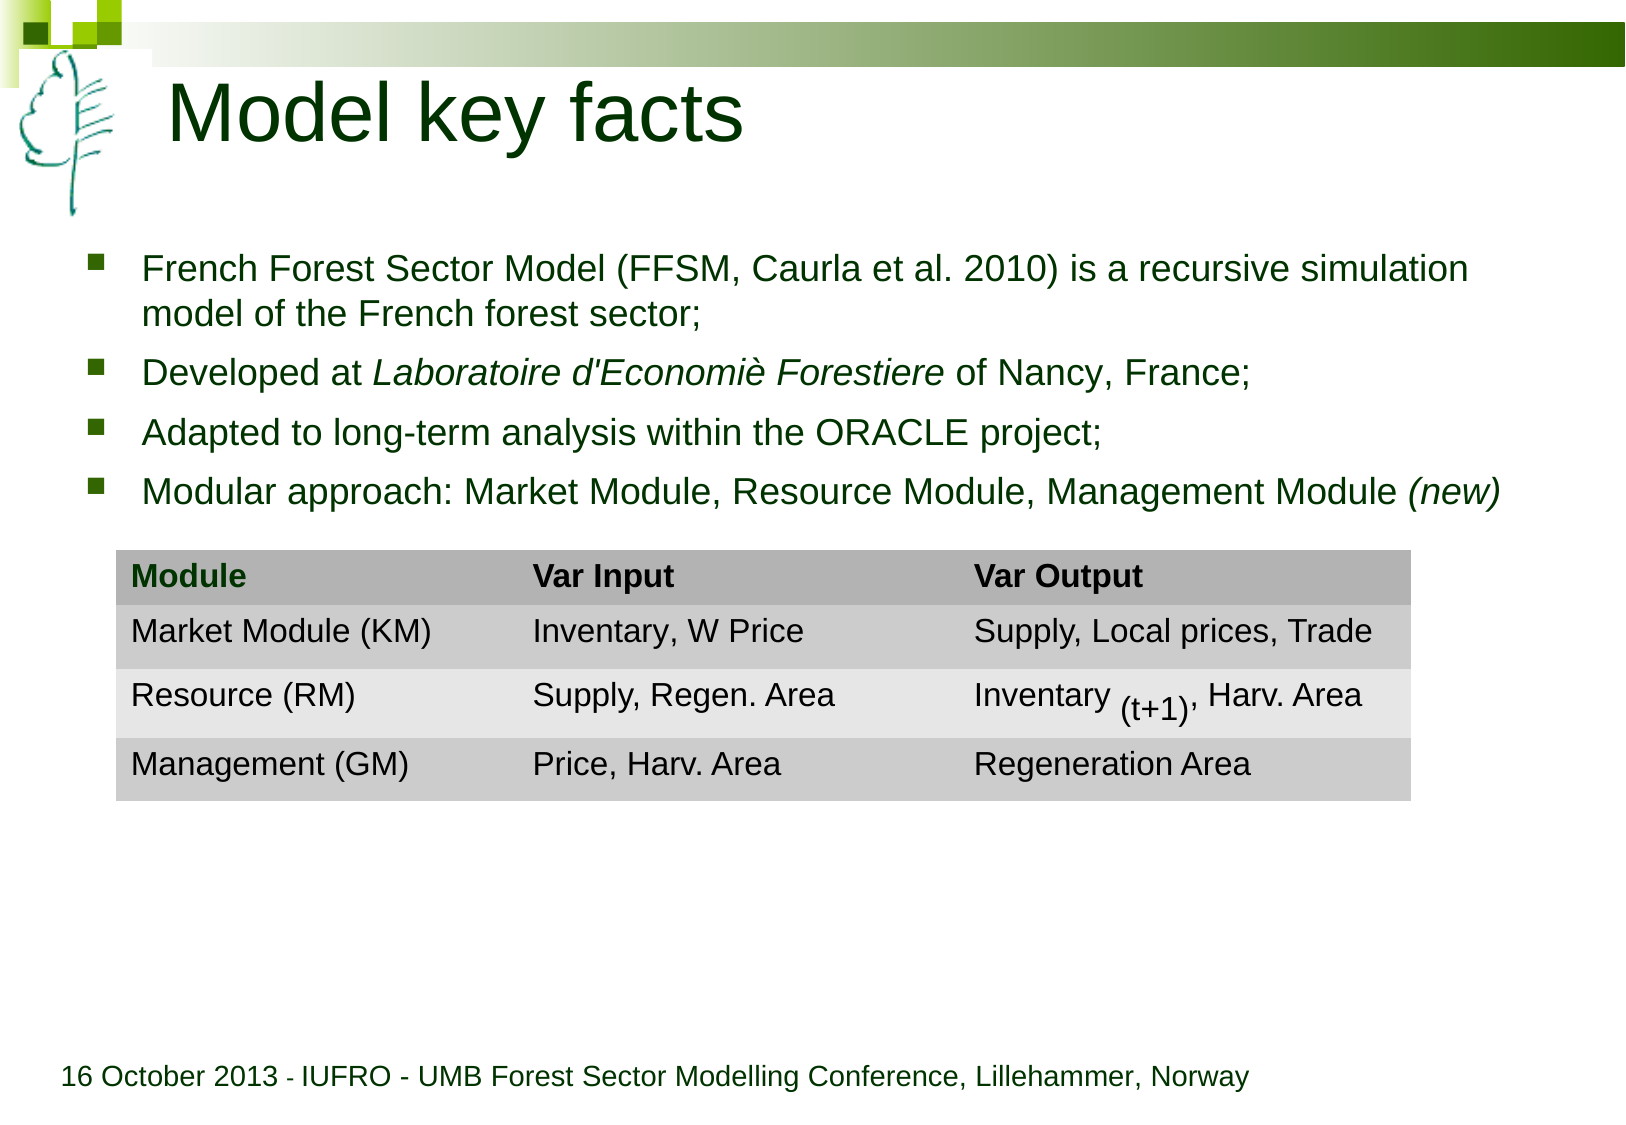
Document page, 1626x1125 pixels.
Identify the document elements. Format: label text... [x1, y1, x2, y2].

table_cell Regeneration Area [959, 738, 1411, 801]
table_header Var Output [959, 550, 1411, 605]
table_cell Market Module (KM) [116, 605, 518, 669]
title Model key facts [152, 49, 1626, 166]
table_cell Inventary, W Price [518, 605, 959, 669]
table_cell Supply, Local prices, Trade [959, 605, 1411, 669]
table_cell Management (GM) [116, 738, 518, 801]
table_header Var Input [518, 550, 959, 605]
table_cell Inventary (t+1), Harv. Area [959, 669, 1411, 738]
list French Forest Sector Model (FFSM, Caurla et al. 2010) is a recursive simulation model of the French forest sector; Developed at Laboratoire d'Economiè Forestiere of Nancy, France; Adapted to long-term analysis within the ORACLE project; Modular approach: Market Module, Resource Module, Management Module (new) [70, 236, 1534, 544]
picture [19, 49, 152, 220]
table_header Module [116, 550, 518, 605]
table_cell Resource (RM) [116, 669, 518, 738]
table_cell Supply, Regen. Area [518, 669, 959, 738]
table_cell Price, Harv. Area [518, 738, 959, 801]
